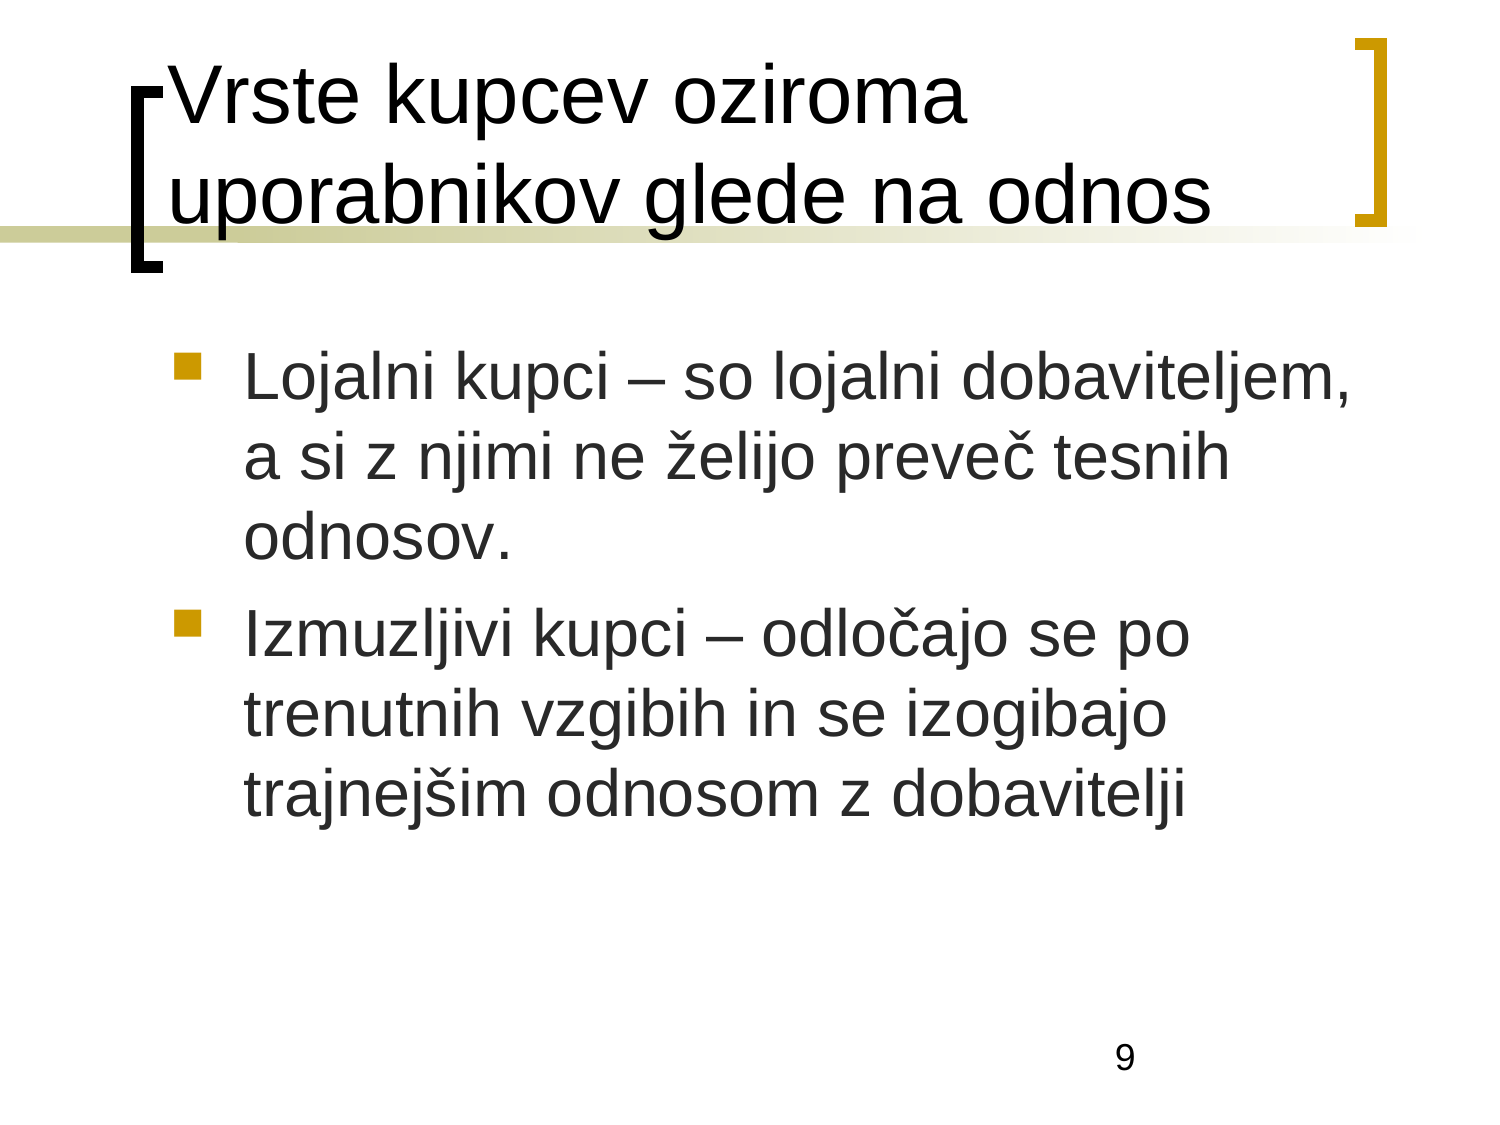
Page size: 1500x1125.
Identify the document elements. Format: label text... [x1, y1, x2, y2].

list Lojalni kupci – so lojalni dobaviteljem, a si z njimi ne želijo preveč tesnih odnosov. Izmuzljivi kupci – odločajo se po trenutnih vzgibih in se izogibajo trajnejšim odnosom z dobavitelji [155, 324, 1413, 1001]
title Vrste kupcev oziroma uporabnikov glede na odnos [152, 15, 1328, 248]
